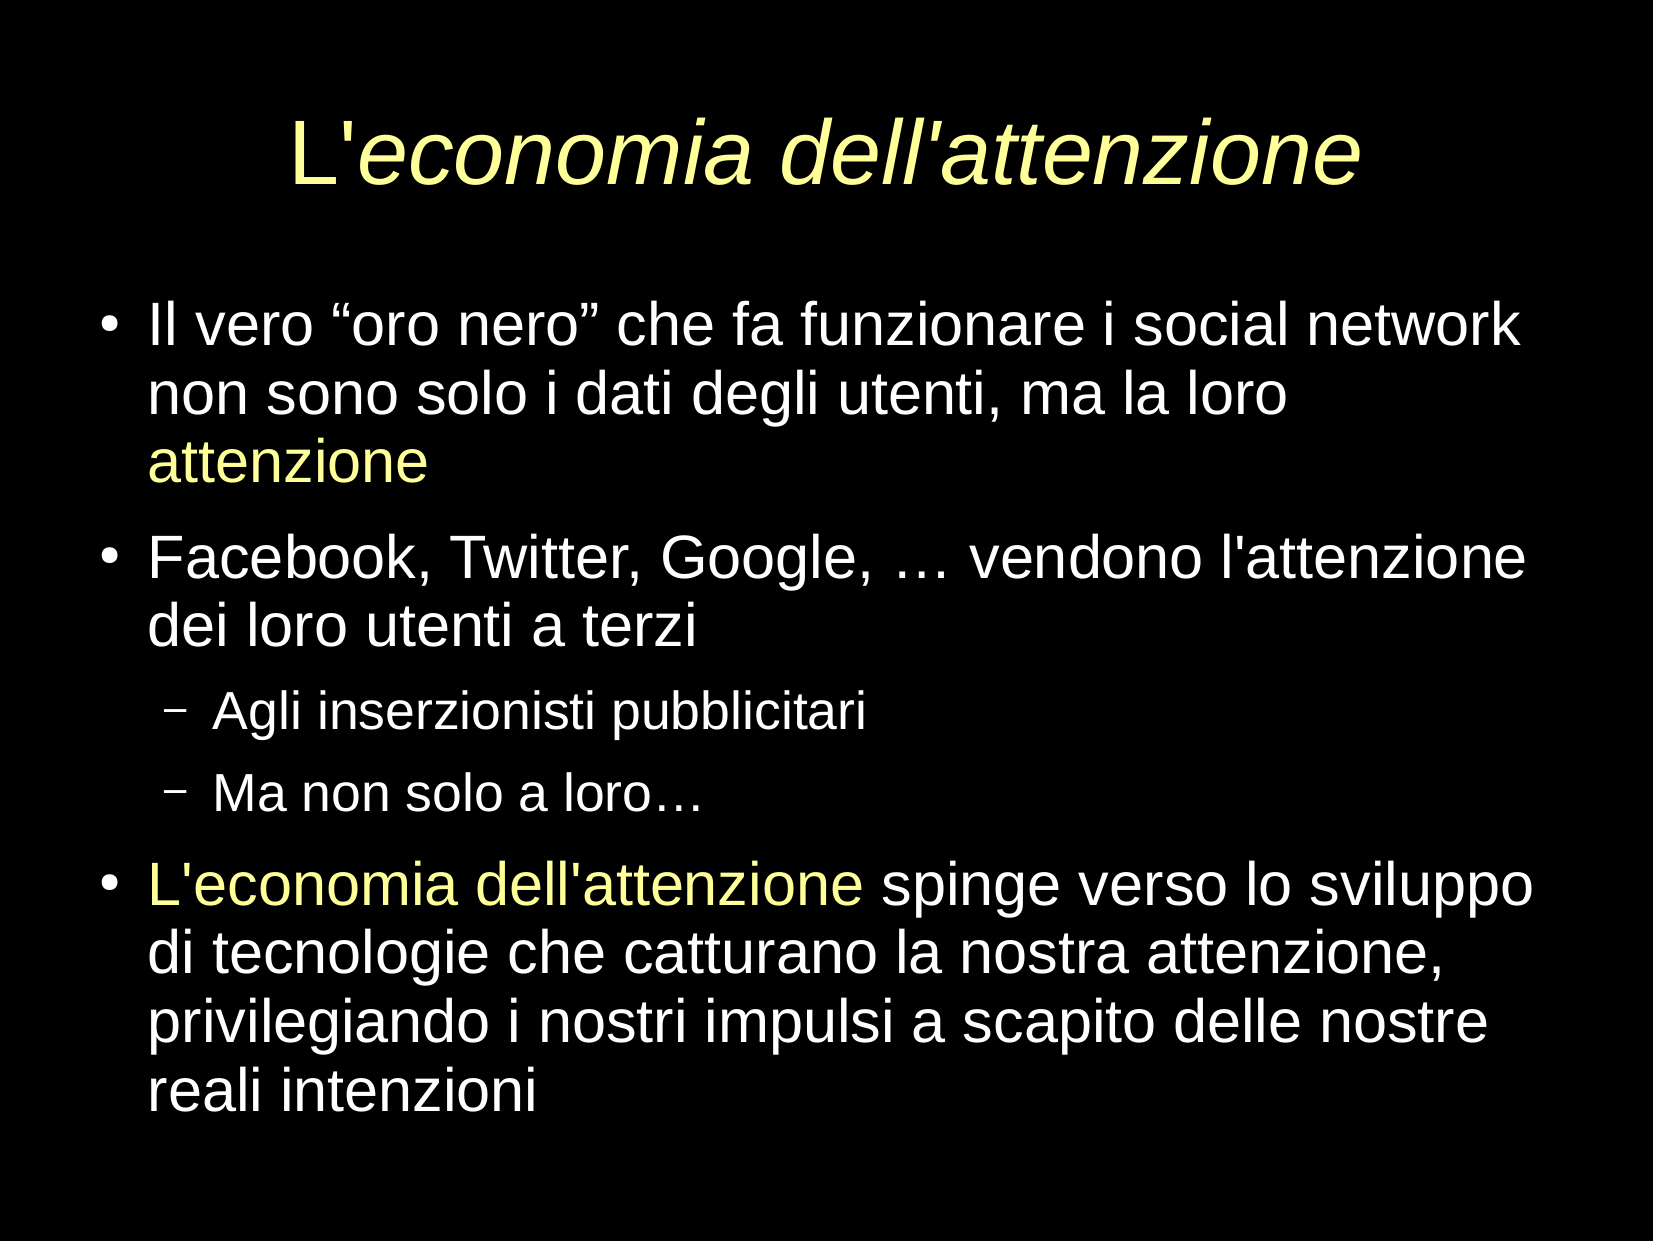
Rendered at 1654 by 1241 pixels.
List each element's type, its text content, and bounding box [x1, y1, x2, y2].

list Il vero “oro nero” che fa funzionare i social network non sono solo i dati degli utenti, ma la loro attenzione Facebook, Twitter, Google, … vendono l'attenzione dei loro utenti a terzi Agli inserzionisti pubblicitari Ma non solo a loro… L'economia dell'attenzione spinge verso lo sviluppo di tecnologie che catturano la nostra attenzione, privilegiando i nostri impulsi a scapito delle nostre reali intenzioni [82, 290, 1571, 1126]
title L'economia dell'attenzione [82, 49, 1571, 257]
